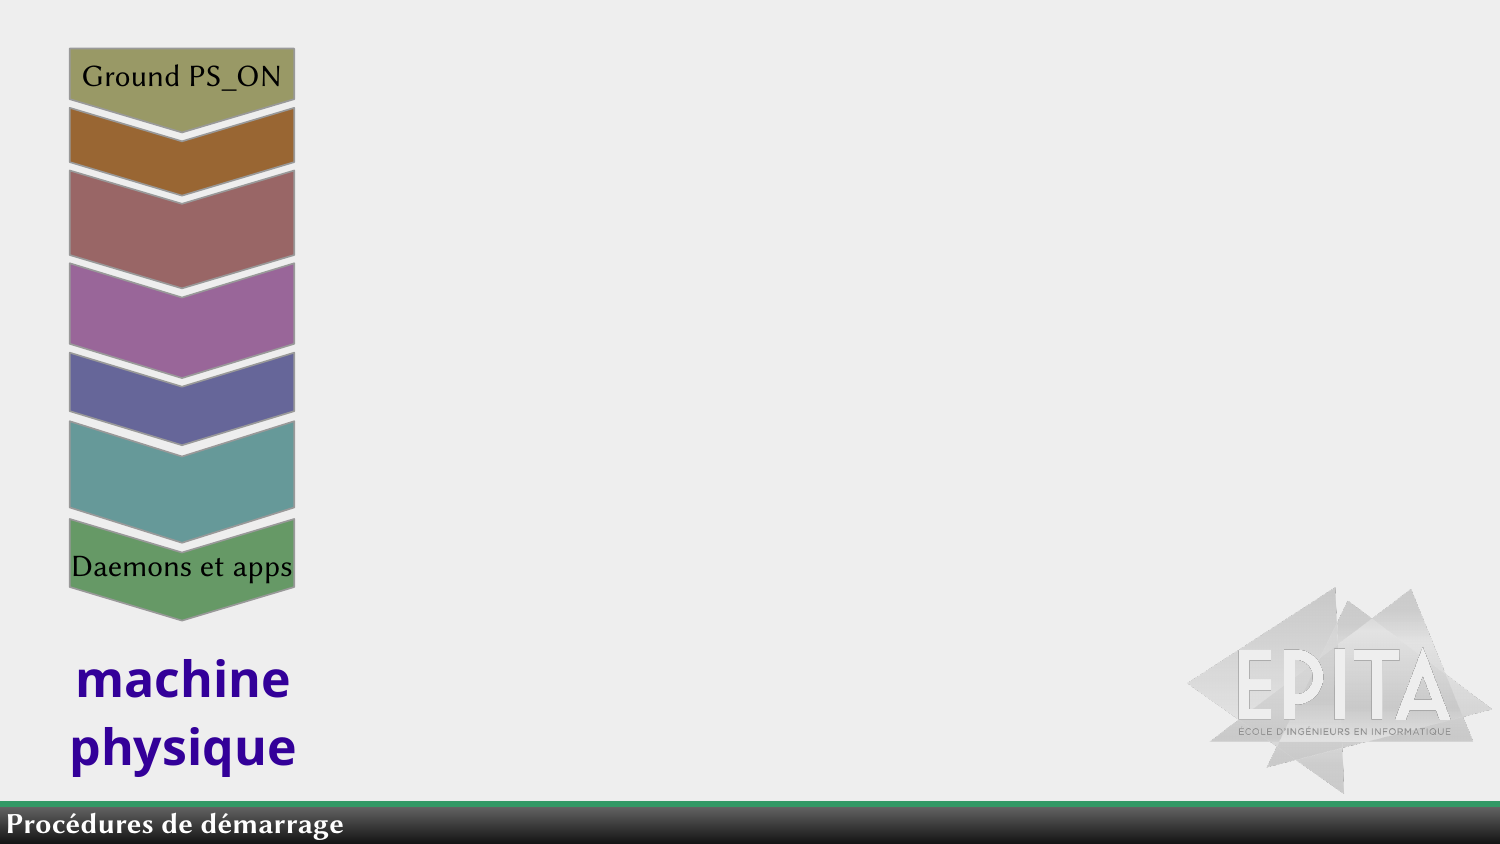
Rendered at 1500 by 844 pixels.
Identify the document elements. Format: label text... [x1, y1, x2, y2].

text_box Ground PS_ON [69, 48, 295, 104]
text_box [264, 518, 295, 528]
text_box machine physique [59, 637, 308, 762]
text_box [123, 603, 241, 621]
text_box [69, 352, 295, 446]
text_box [69, 107, 295, 196]
text_box [69, 421, 295, 528]
text_box [69, 263, 295, 379]
text_box [86, 104, 278, 133]
title Procédures de démarrage [5, 801, 1075, 844]
text_box [69, 518, 100, 528]
text_box Daemons et apps [69, 528, 295, 603]
text_box [69, 170, 295, 289]
picture [1187, 587, 1492, 794]
